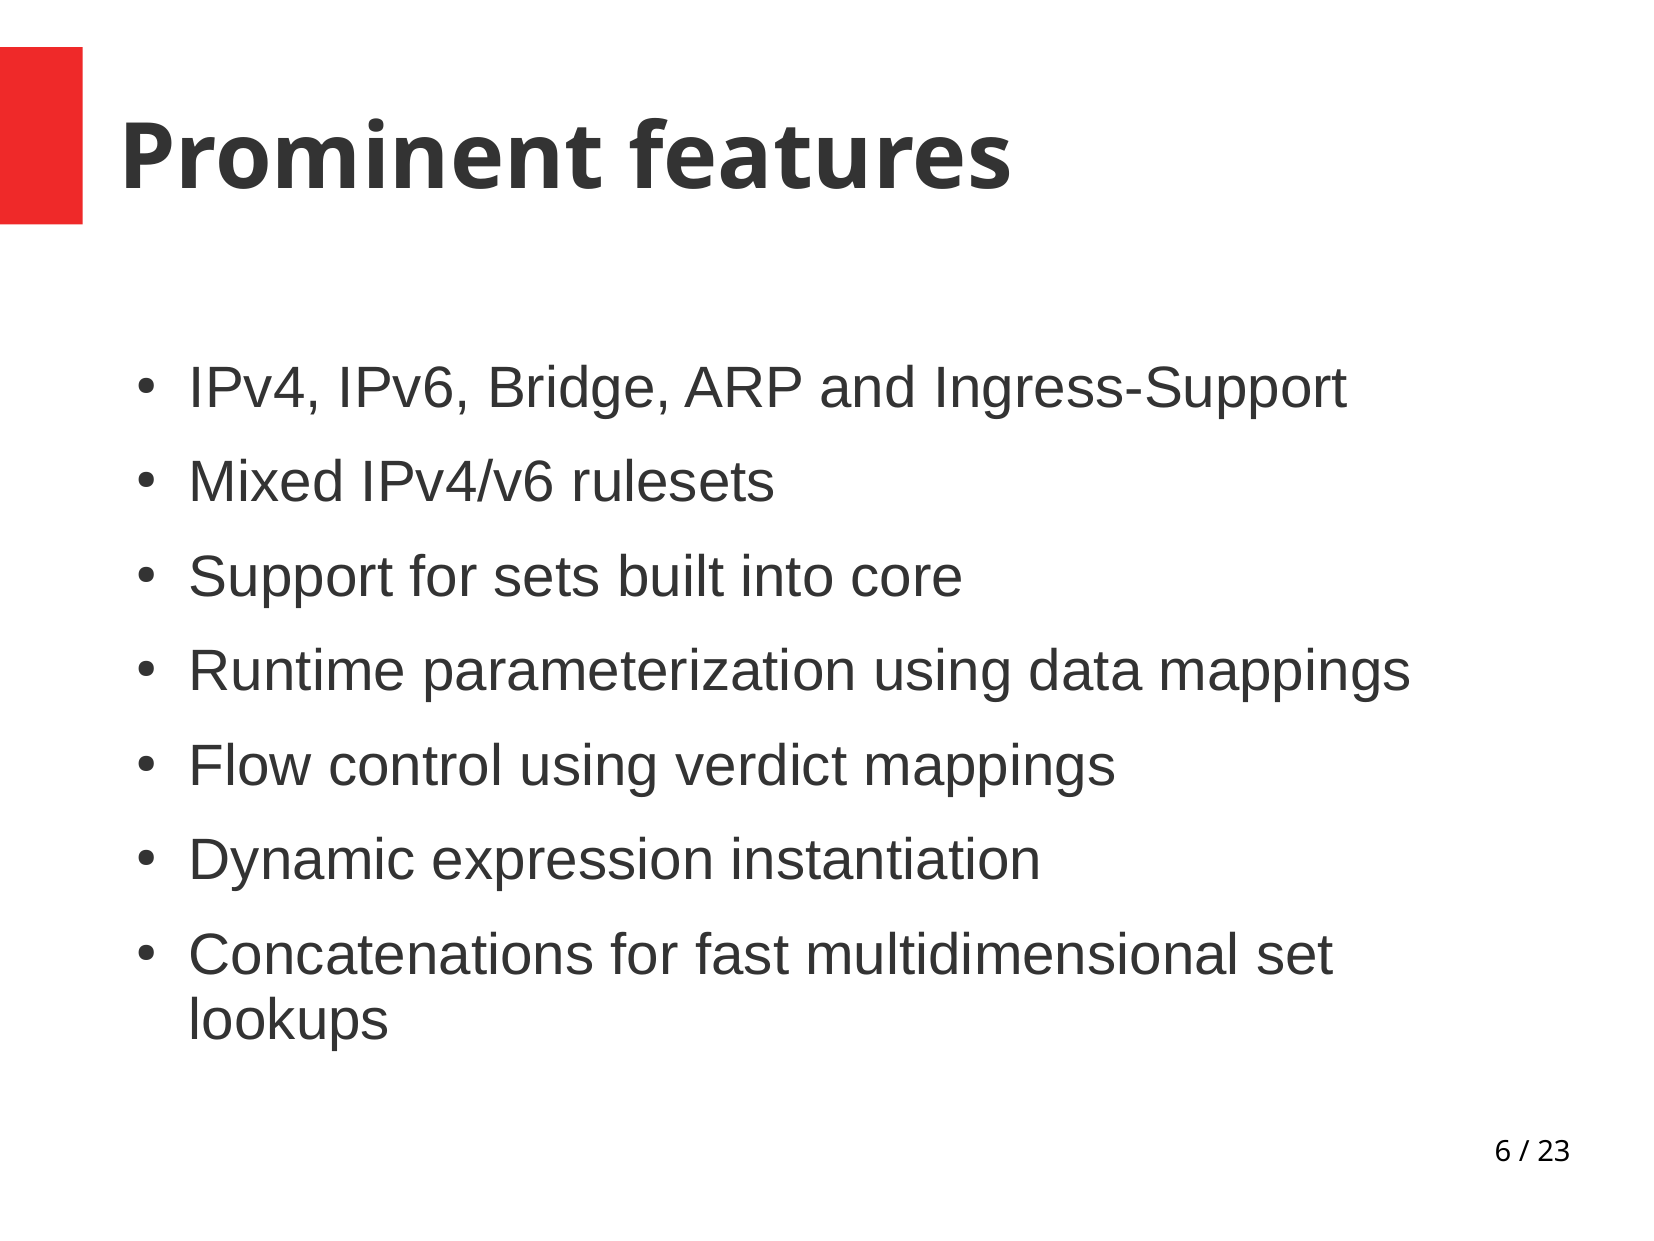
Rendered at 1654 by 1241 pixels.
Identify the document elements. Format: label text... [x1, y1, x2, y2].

list IPv4, IPv6, Bridge, ARP and Ingress-Support Mixed IPv4/v6 rulesets Support for sets built into core Runtime parameterization using data mappings Flow control using verdict mappings Dynamic expression instantiation Concatenations for fast multidimensional set lookups [118, 354, 1536, 1074]
title Prominent features [118, 49, 1571, 257]
